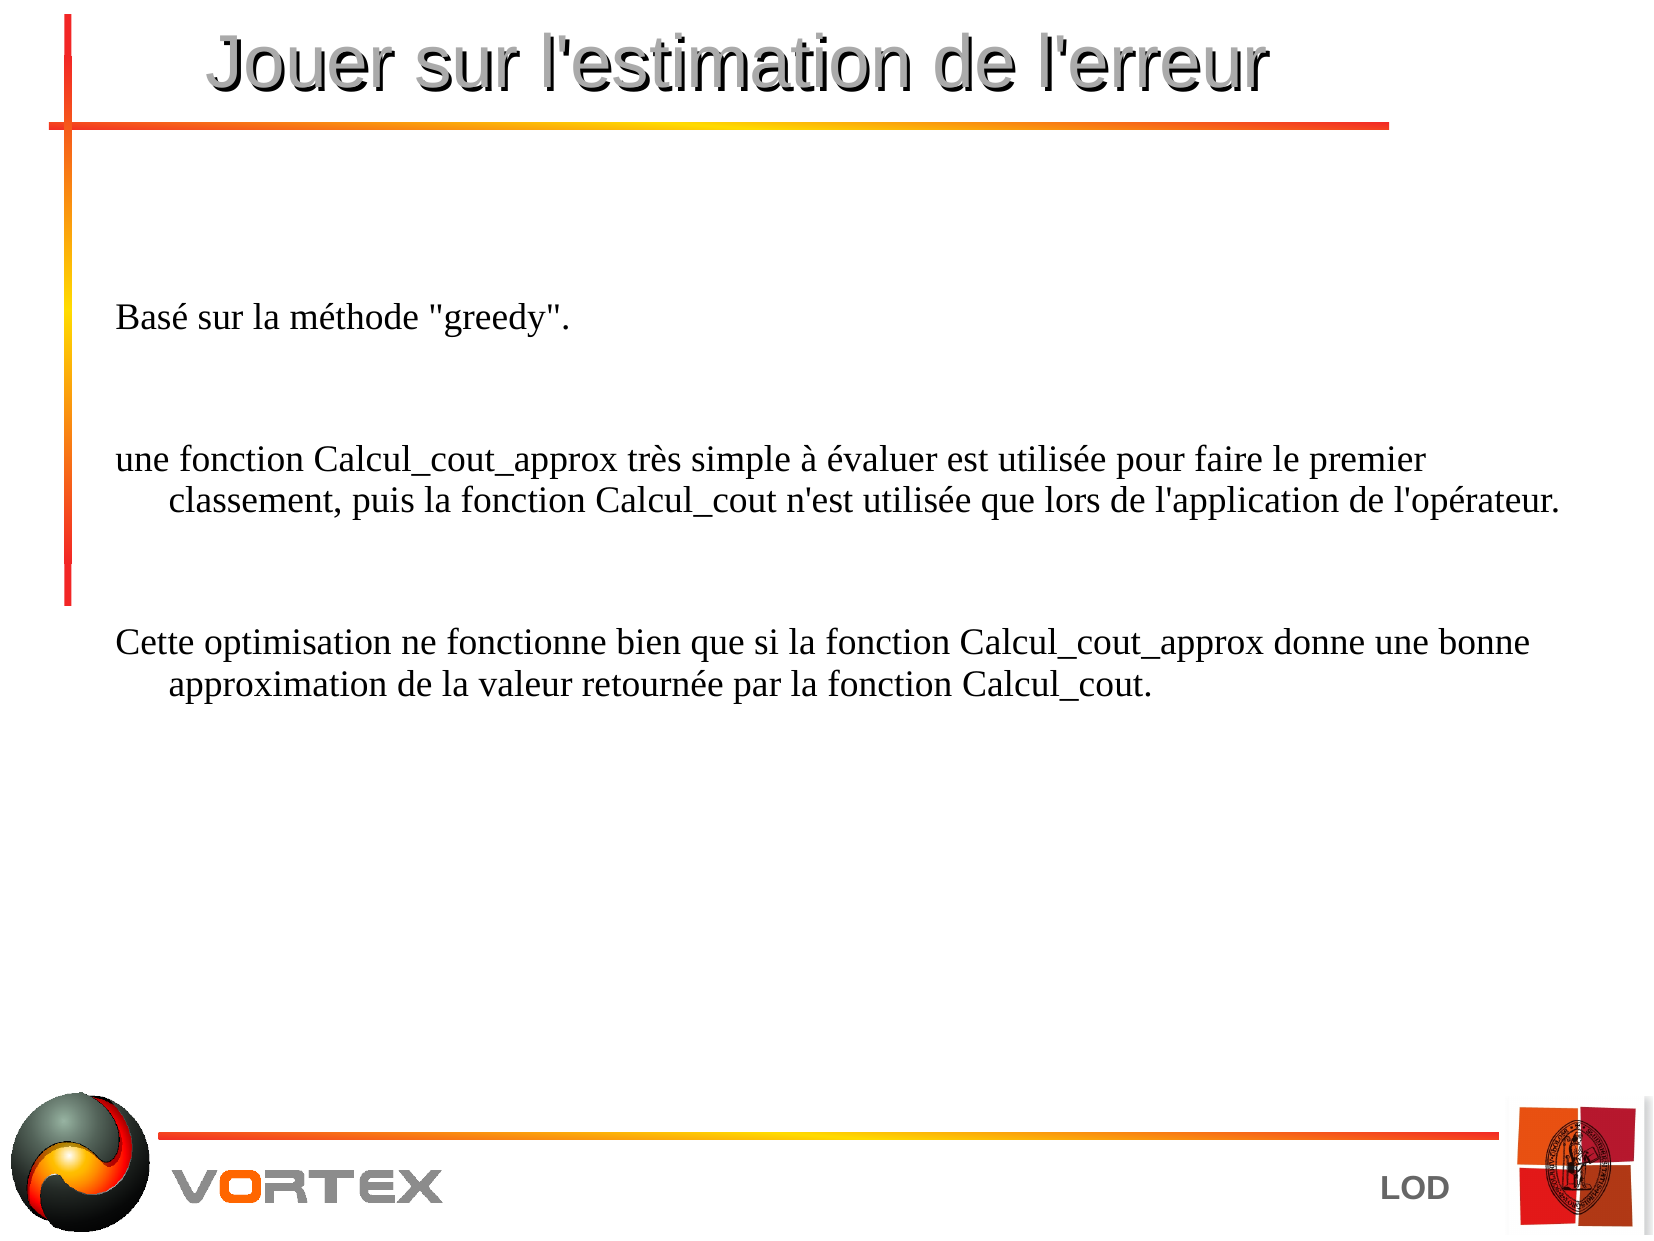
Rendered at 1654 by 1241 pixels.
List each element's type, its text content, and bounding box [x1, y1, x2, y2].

list Basé sur la méthode "greedy". une fonction Calcul_cout_approx très simple à évaluer est utilisée pour faire le premier classement, puis la fonction Calcul_cout n'est utilisée que lors de l'application de l'opérateur. Cette optimisation ne fonctionne bien que si la fonction Calcul_cout_approx donne une bonne approximation de la valeur retournée par la fonction Calcul_cout. [97, 153, 1571, 1109]
title Jouer sur l'estimation de l'erreur [82, 4, 1392, 120]
picture [11, 1092, 443, 1232]
picture [1505, 1096, 1653, 1235]
